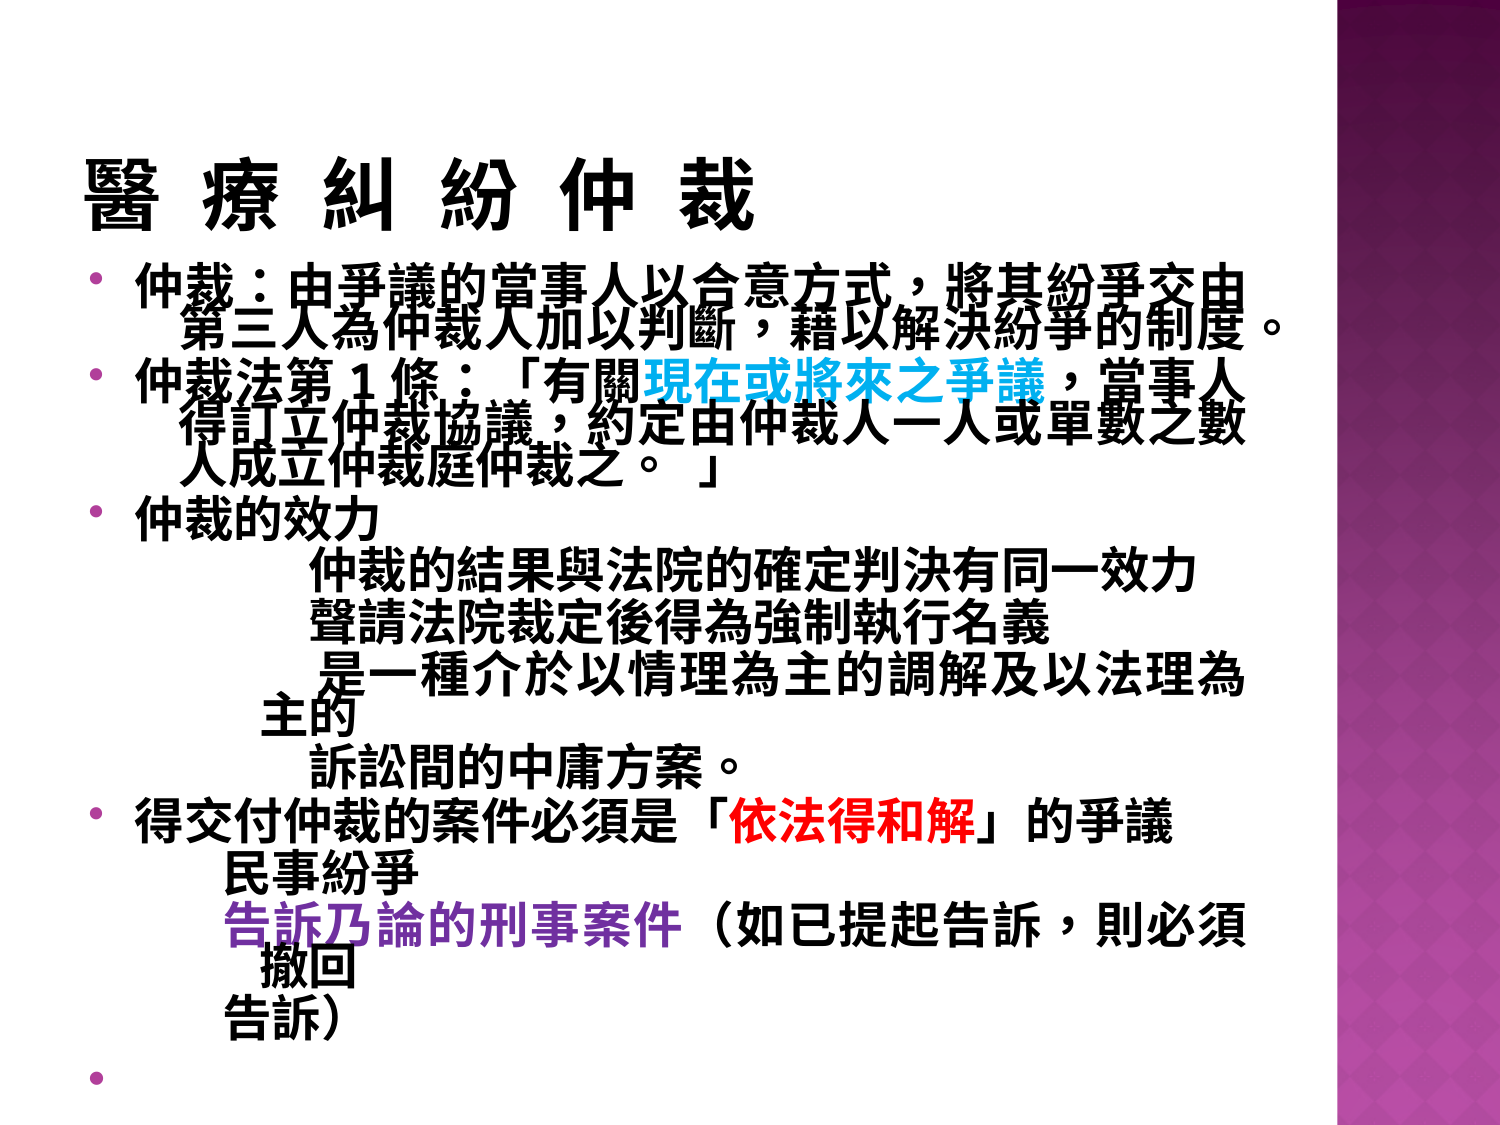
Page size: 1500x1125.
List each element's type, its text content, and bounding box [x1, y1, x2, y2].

list 仲裁：由爭議的當事人以合意方式，將其紛爭交由第三人為仲裁人加以判斷，藉以解決紛爭的制度。 仲裁法第1條：「有關現在或將來之爭議，當事人得訂立仲裁協議，約定由仲裁人一人或單數之數人成立仲裁庭仲裁之。 」 仲裁的效力 仲裁的結果與法院的確定判決有同一效力 聲請法院裁定後得為強制執行名義 是一種介於以情理為主的調解及以法理為主的 訴訟間的中庸方案。 得交付仲裁的案件必須是「依法得和解」的爭議 民事紛爭 告訴乃論的刑事案件（如已提起告訴，則必須撤回 告訴） [75, 264, 1263, 1060]
title 醫 療 糾 紛 仲 裁 [75, 52, 1263, 240]
